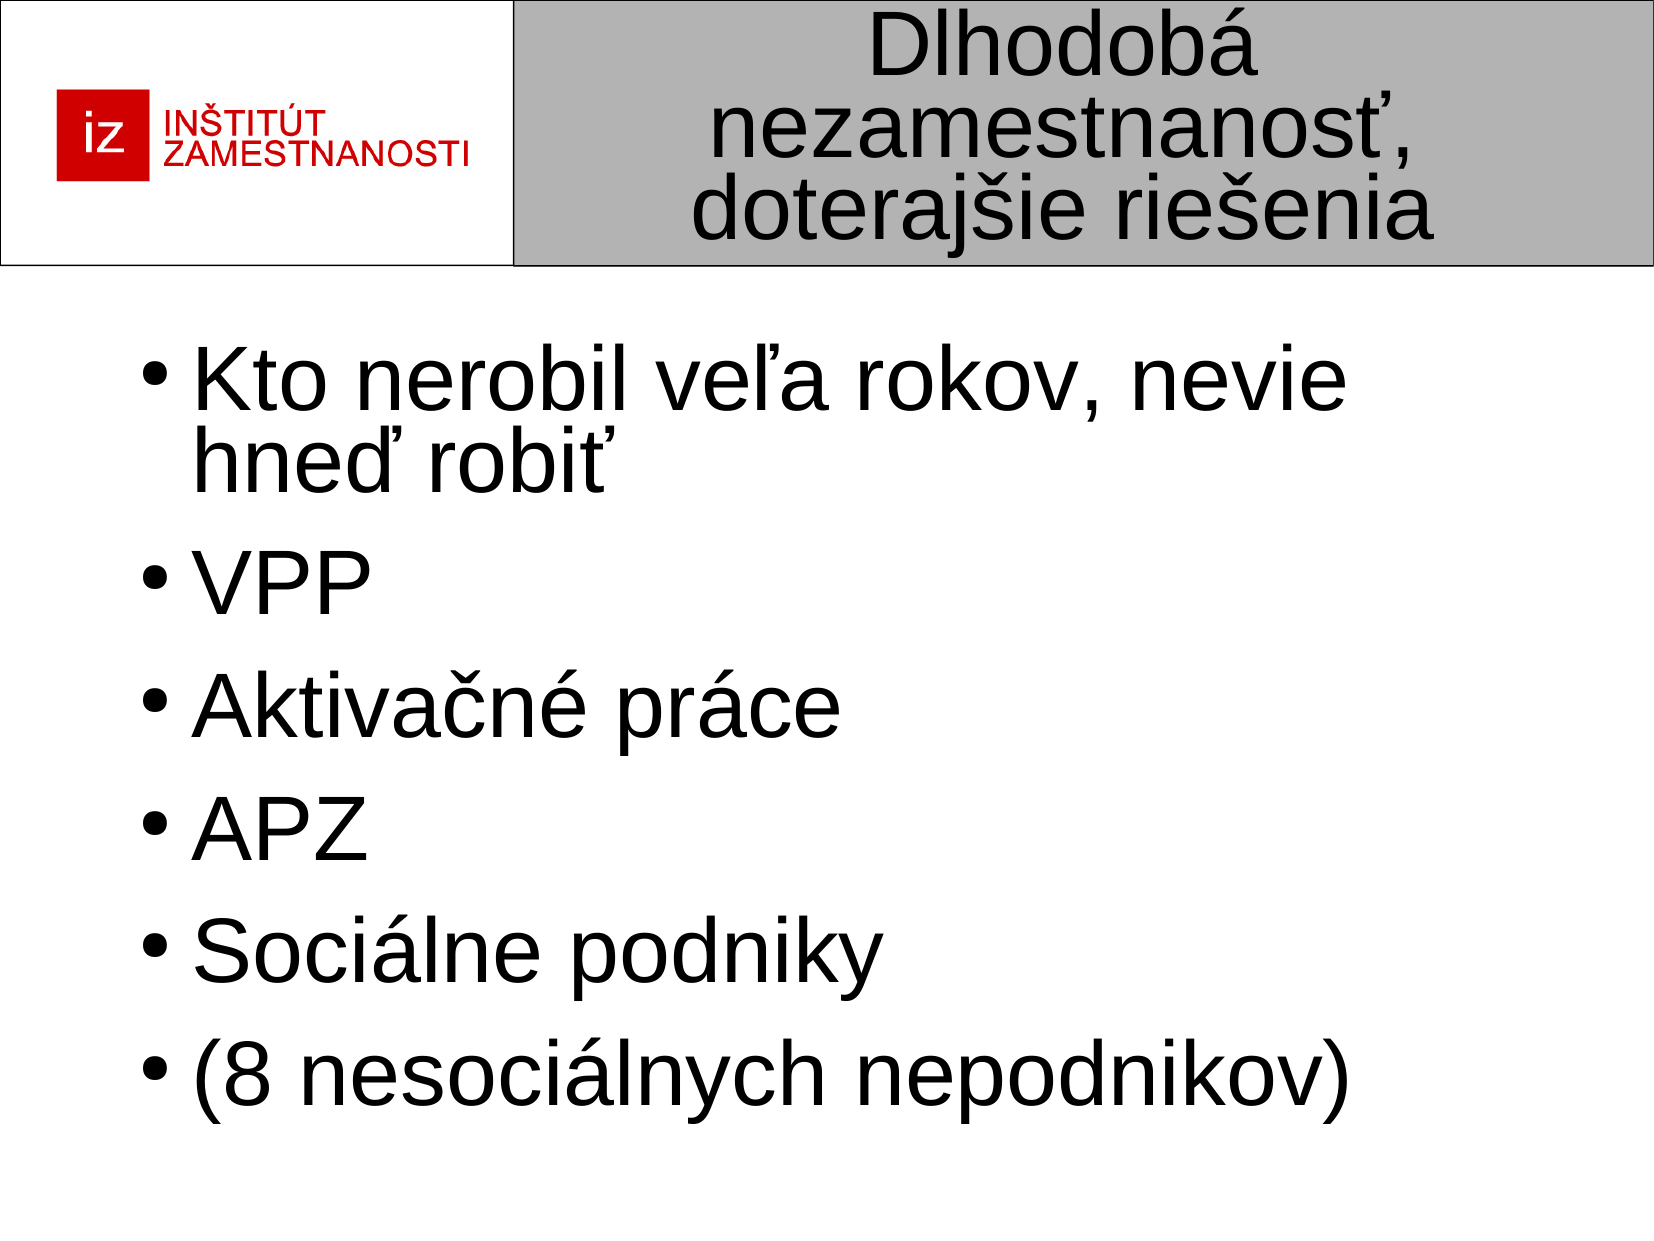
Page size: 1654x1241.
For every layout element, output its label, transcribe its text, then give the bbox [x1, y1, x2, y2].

title Dlhodobá nezamestnanosť, doterajšie riešenia [561, 0, 1565, 267]
picture [5, 8, 512, 257]
list Kto nerobil veľa rokov, nevie hneď robiť VPP Aktivačné práce APZ Sociálne podniky (8 nesociálnych nepodnikov) [121, 344, 1533, 1143]
